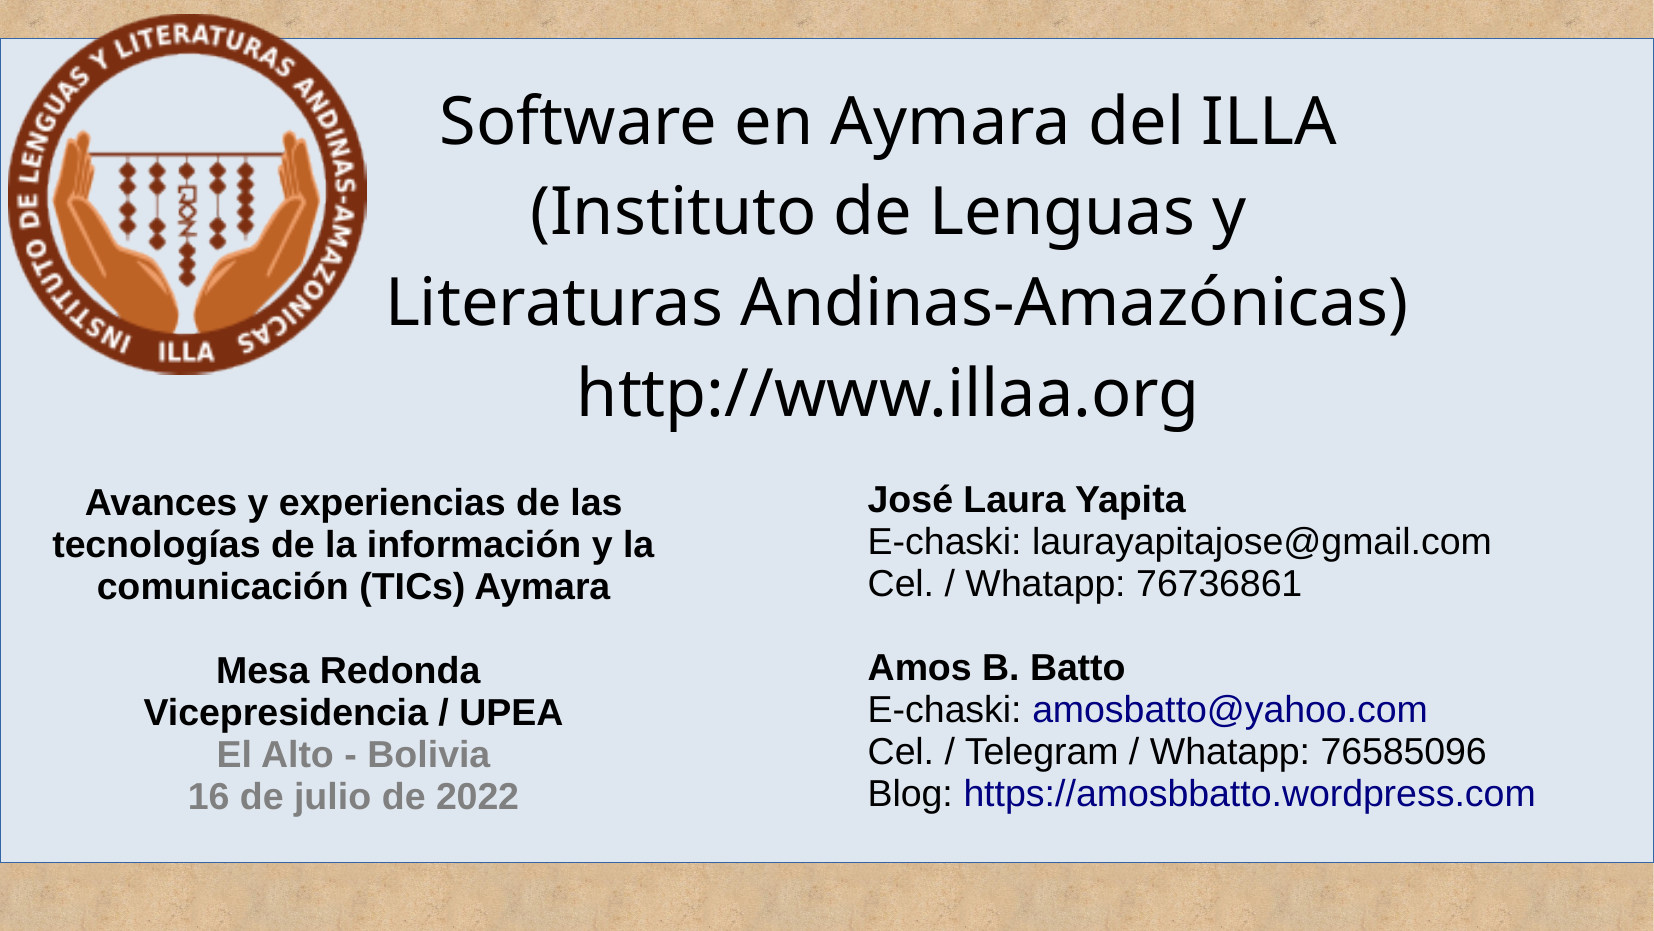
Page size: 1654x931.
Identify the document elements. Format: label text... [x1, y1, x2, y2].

picture [0, 863, 1654, 931]
text_box [0, 38, 1654, 863]
picture [0, 0, 1654, 376]
text_box Software en Aymara del ILLA (Instituto de Lenguas y Literaturas Andinas-Amazónicas) http://www.illaa.org [352, 65, 1505, 576]
text_box José Laura Yapita E-chaski: laurayapitajose@gmail.com Cel. / Whatapp: 76736861 Amos B. Batto E-chaski: amosbatto@yahoo.com Cel. / Telegram / Whatapp: 76585096 Blog: https://amosbbatto.wordpress.com [852, 471, 1651, 826]
text_box Avances y experiencias de las tecnologías de la información y la comunicación (TICs) Aymara Mesa Redonda Vicepresidencia / UPEA El Alto - Bolivia 16 de julio de 2022 [37, 474, 717, 826]
